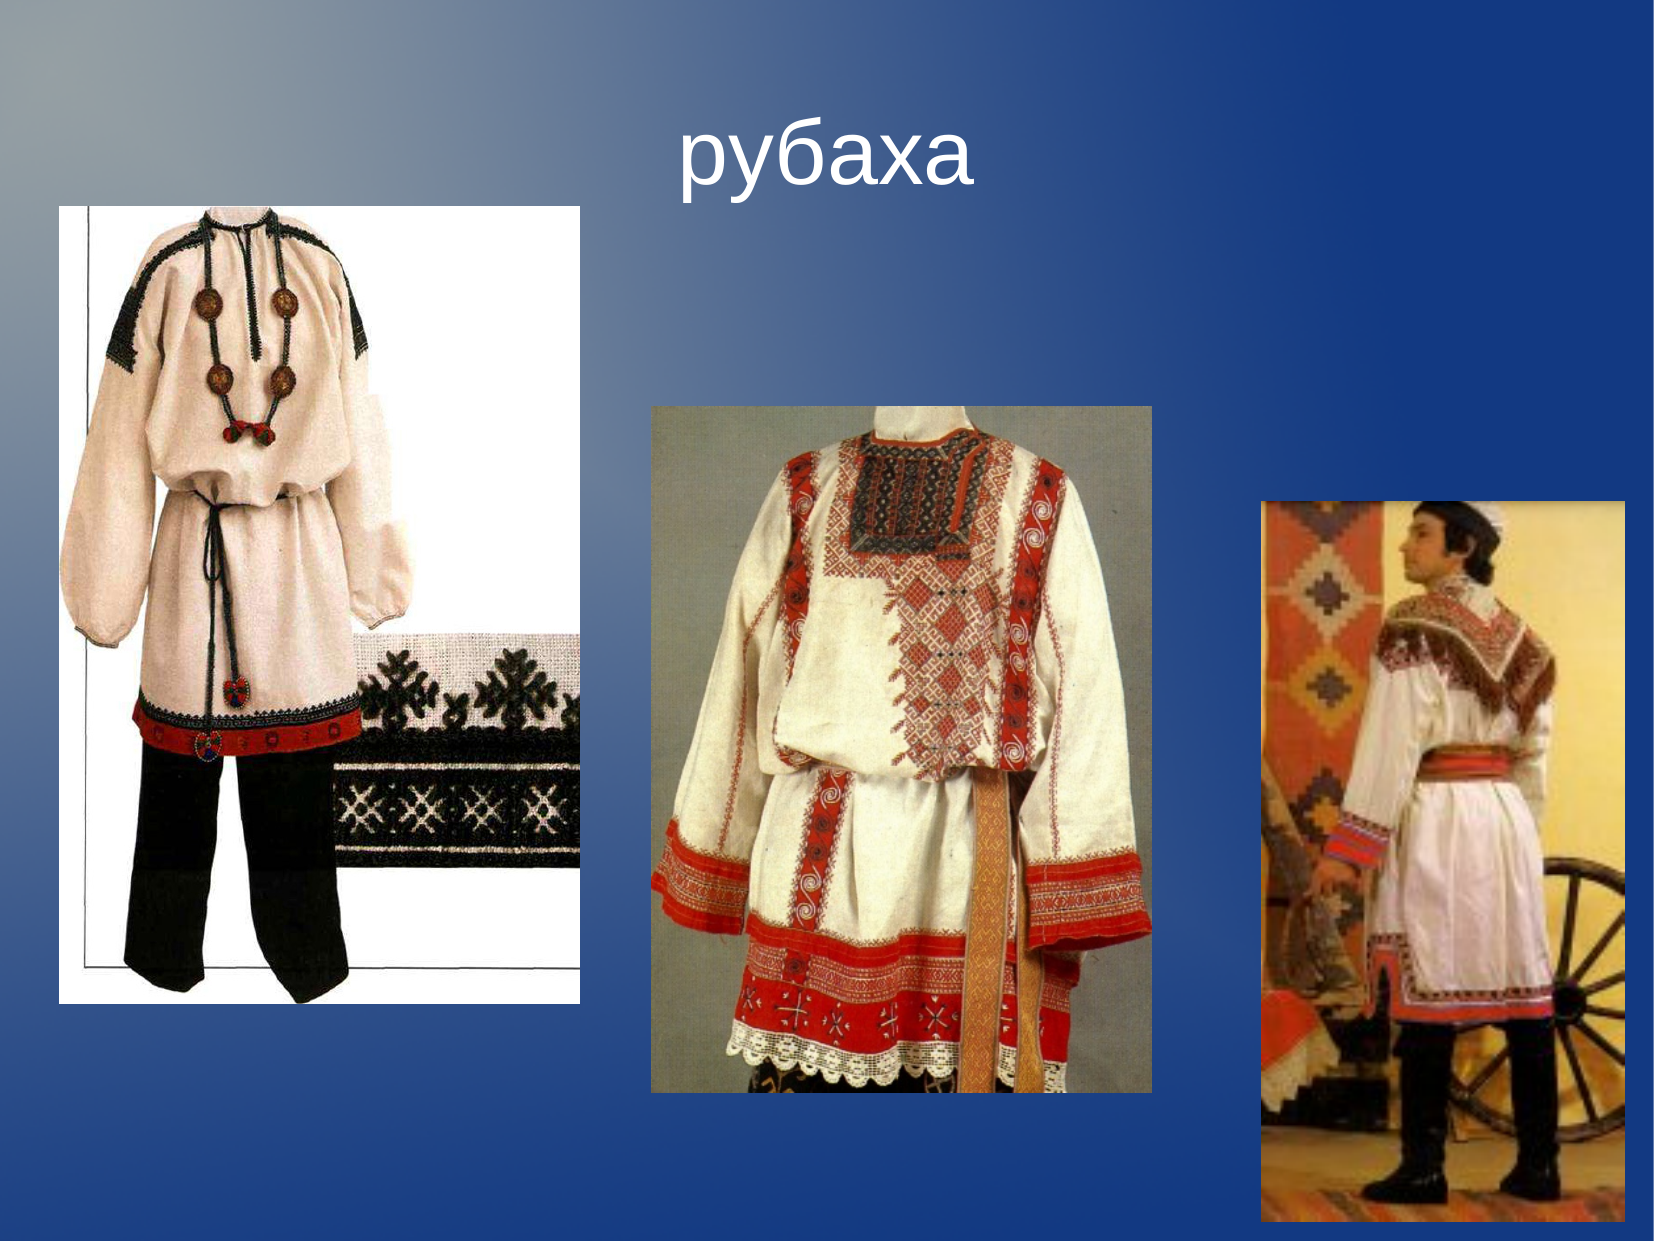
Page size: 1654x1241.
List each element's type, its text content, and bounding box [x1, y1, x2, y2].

picture [0, 0, 1654, 1241]
title рубаха [82, 49, 1571, 257]
